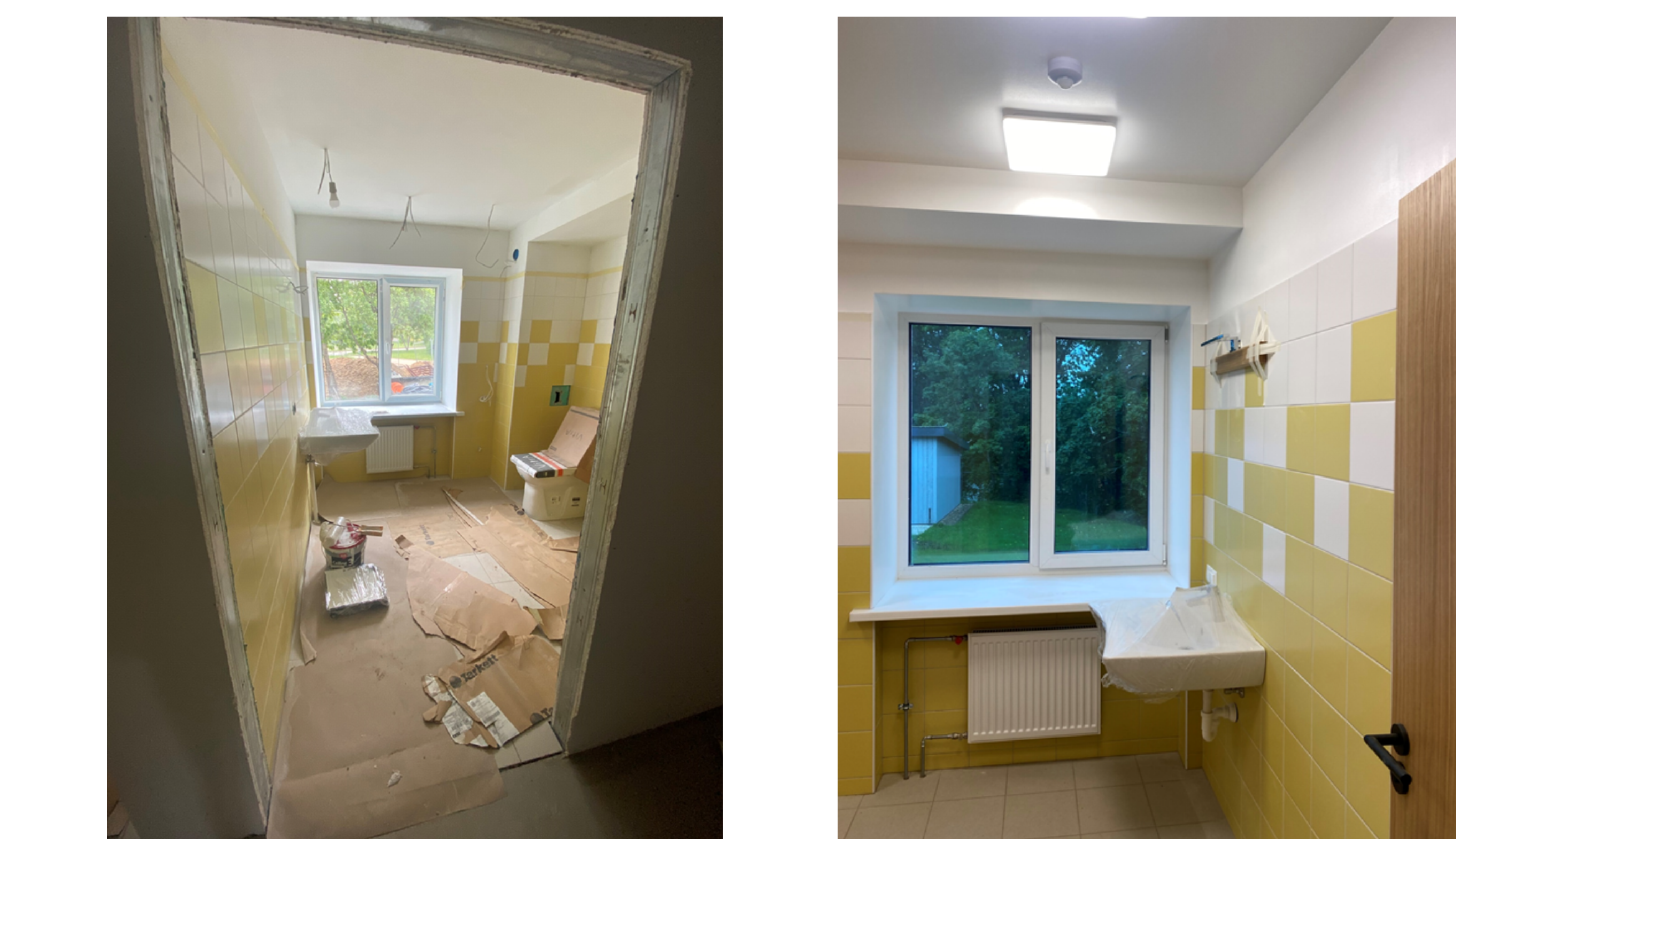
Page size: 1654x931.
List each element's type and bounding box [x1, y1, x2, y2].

picture [106, 16, 723, 839]
picture [837, 16, 1456, 839]
